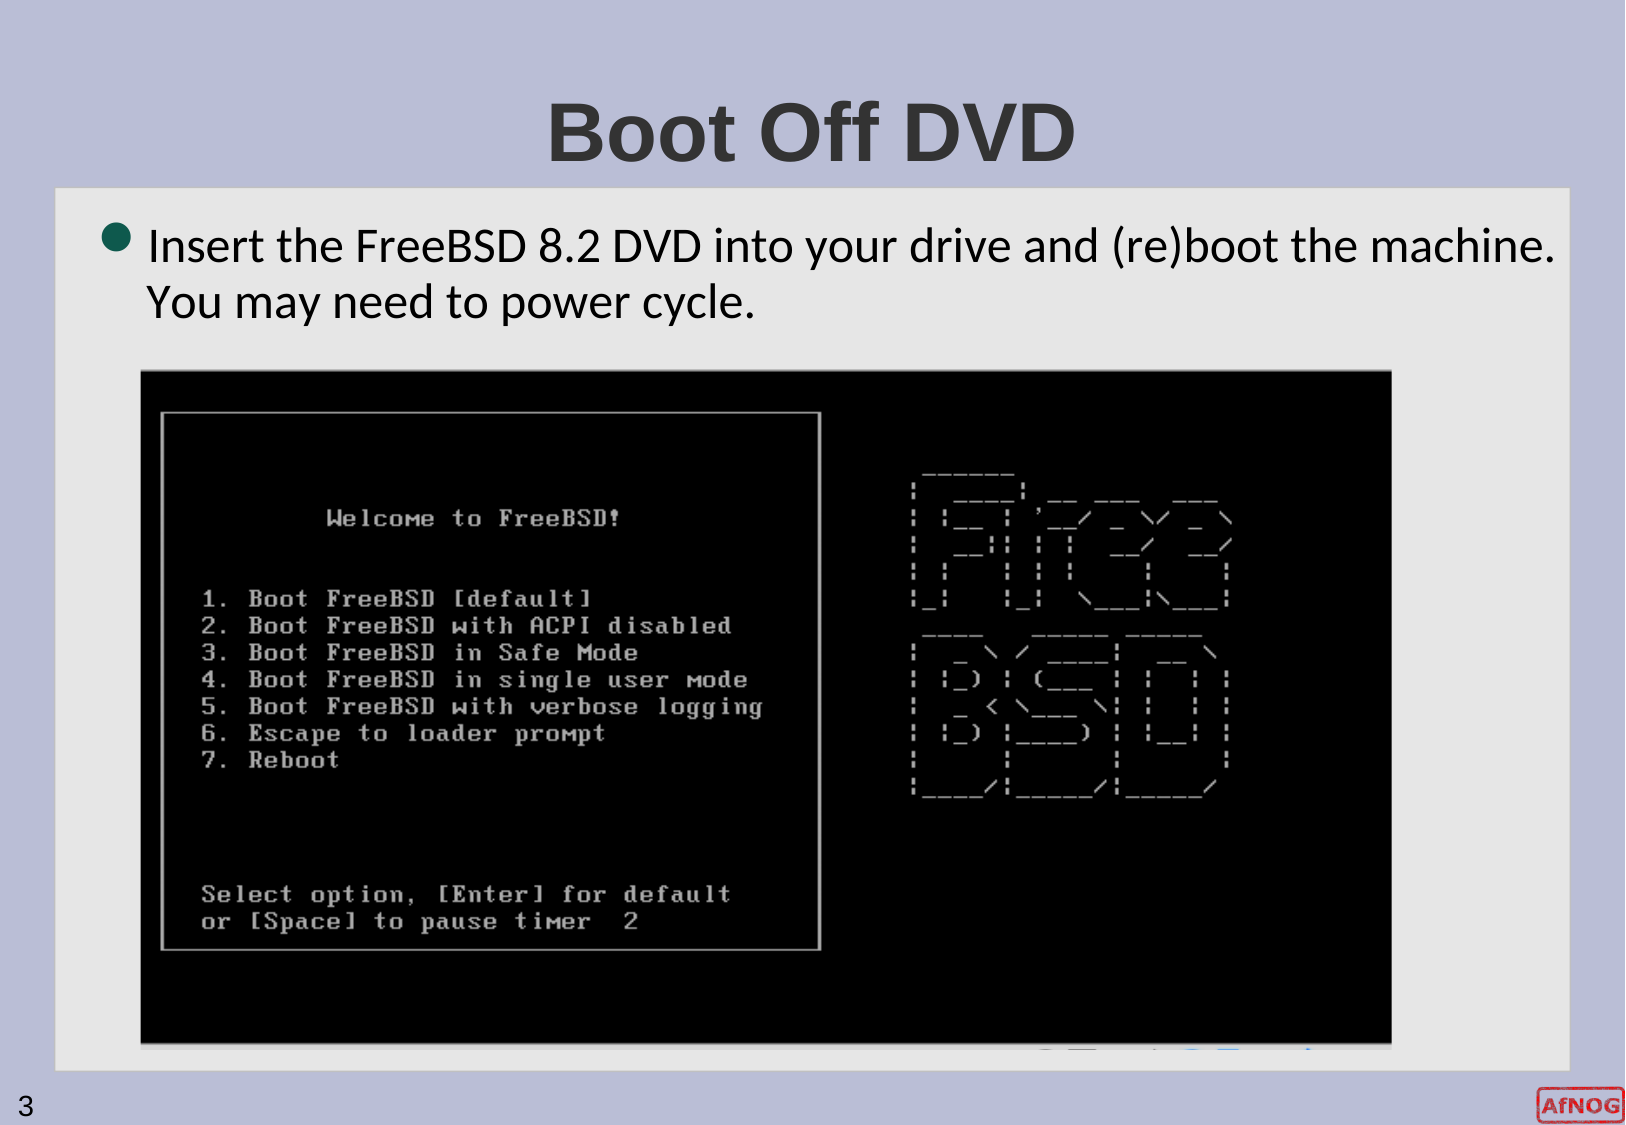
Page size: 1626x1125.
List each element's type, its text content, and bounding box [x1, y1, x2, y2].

text_box Boot Off DVD [54, 44, 1571, 215]
picture [1535, 1085, 1626, 1125]
text_box Insert the FreeBSD 8.2 DVD into your drive and (re)boot the machine. You may need to power cycle. [81, 214, 1560, 1045]
picture [140, 369, 1392, 1051]
